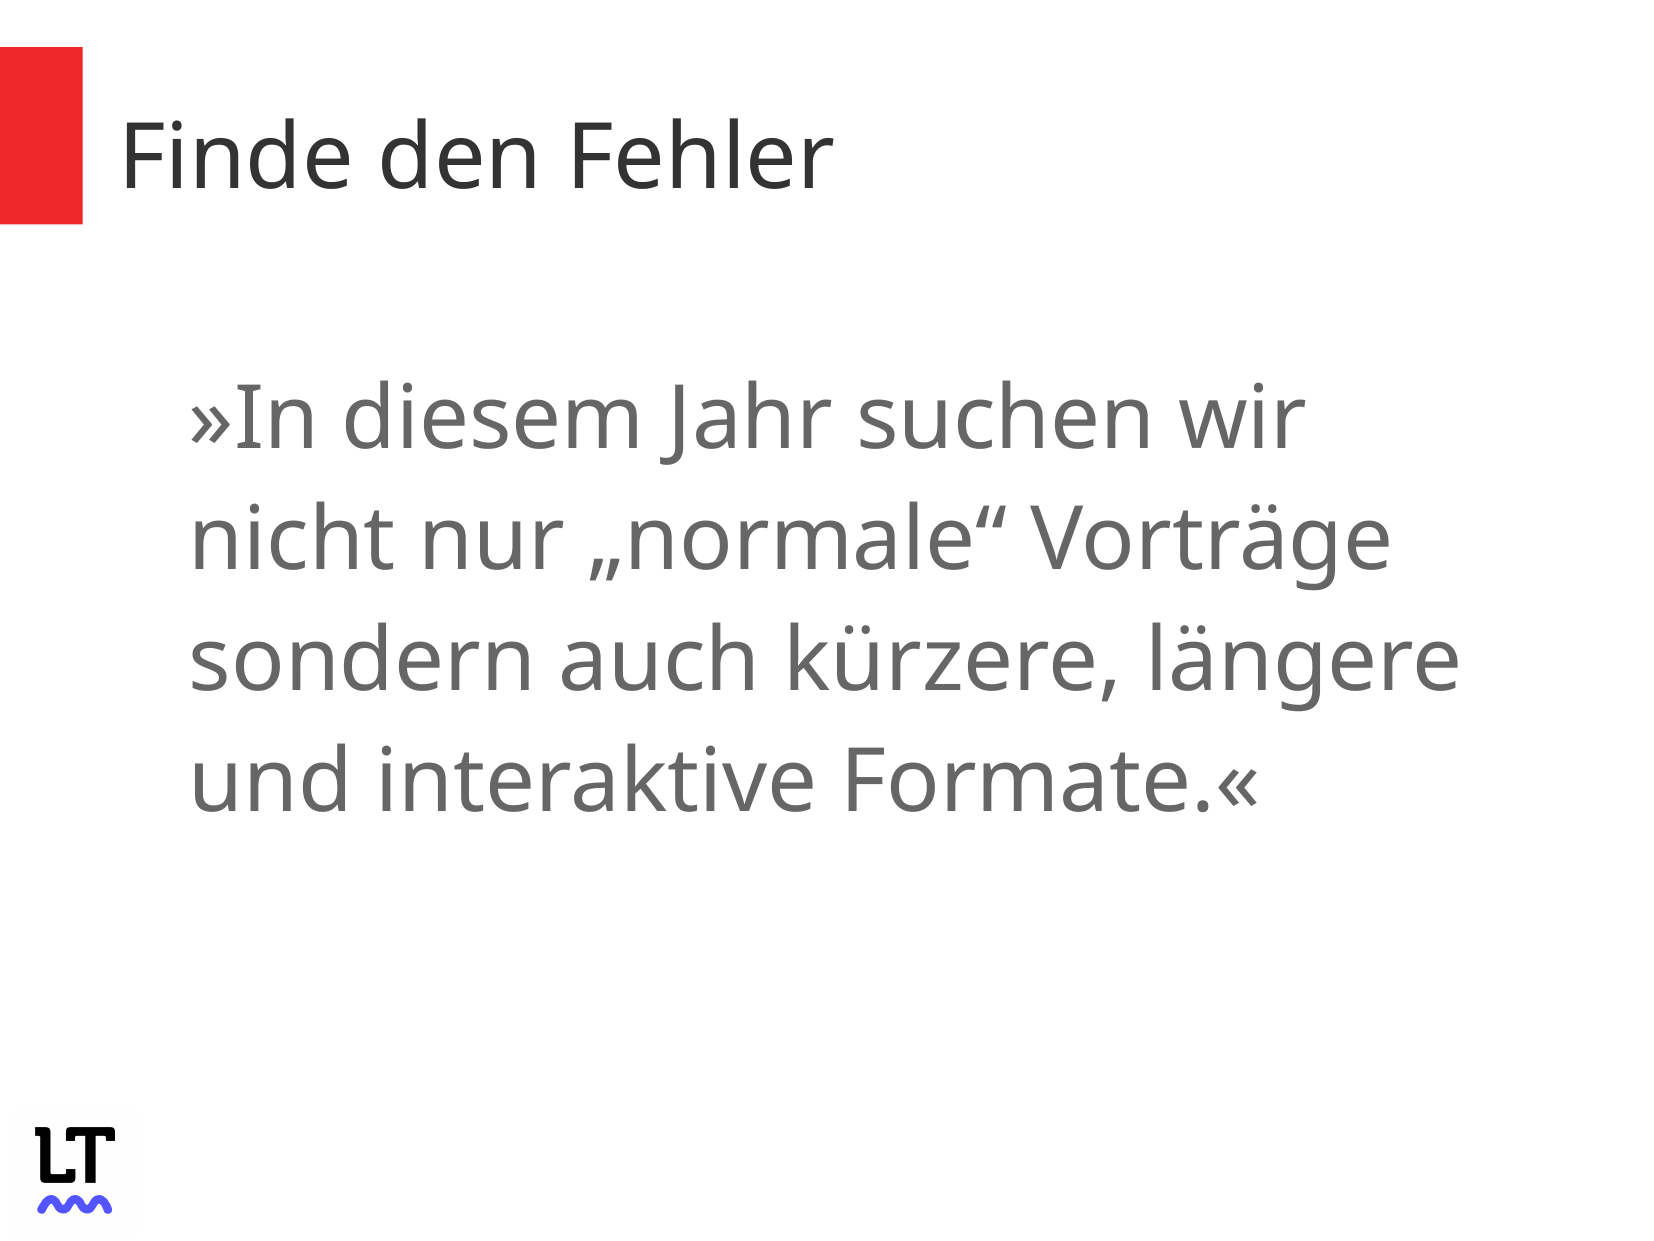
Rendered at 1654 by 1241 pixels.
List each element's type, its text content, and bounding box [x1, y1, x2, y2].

list »In diesem Jahr suchen wir nicht nur „normale“ Vorträge sondern auch kürzere, längere und interaktive Formate.« [118, 354, 1536, 1074]
title Finde den Fehler [118, 49, 1571, 257]
picture [11, 1110, 138, 1235]
